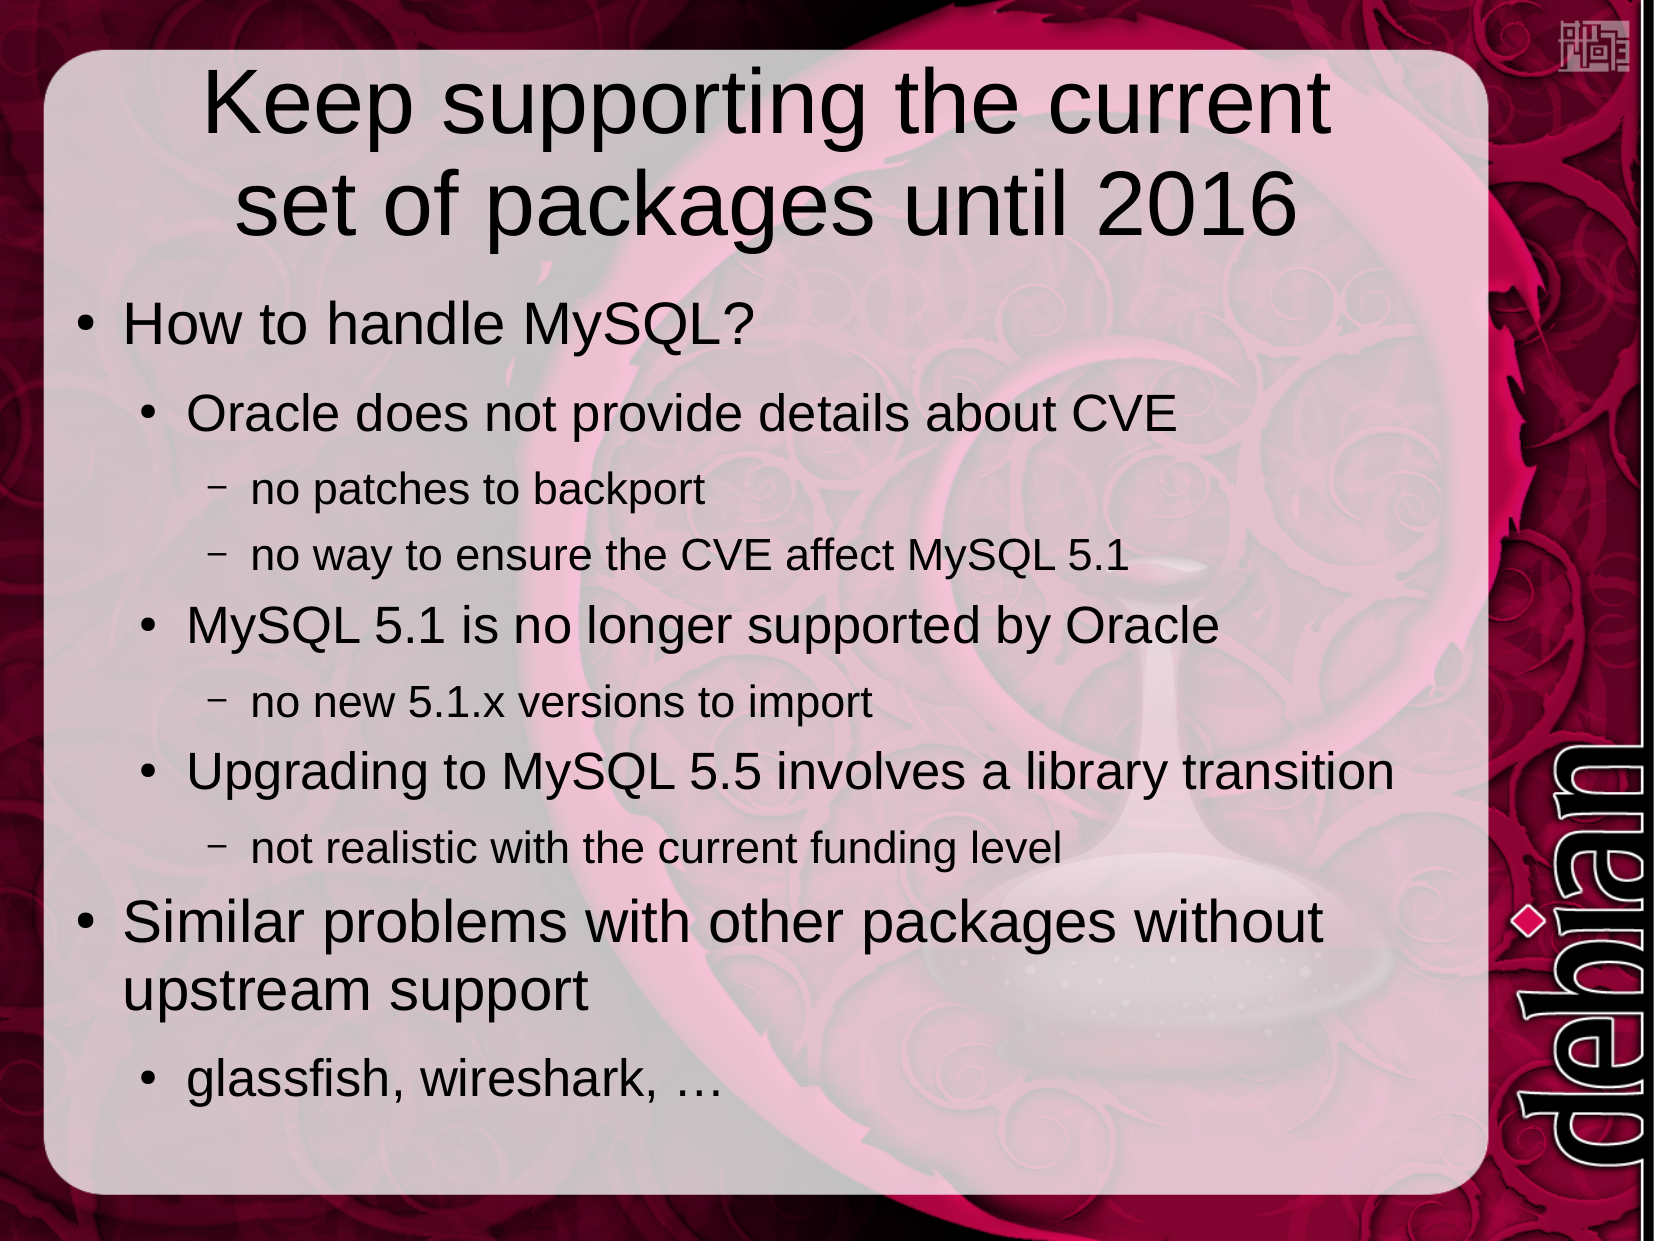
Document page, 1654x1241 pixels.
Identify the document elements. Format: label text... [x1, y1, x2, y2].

title Keep supporting the current set of packages until 2016 [59, 49, 1477, 257]
picture [0, 0, 1654, 1241]
list How to handle MySQL? Oracle does not provide details about CVE no patches to backport no way to ensure the CVE affect MySQL 5.1 MySQL 5.1 is no longer supported by Oracle no new 5.1.x versions to import Upgrading to MySQL 5.5 involves a library transition not realistic with the current funding level Similar problems with other packages without upstream support glassfish, wireshark, … [59, 290, 1477, 1109]
